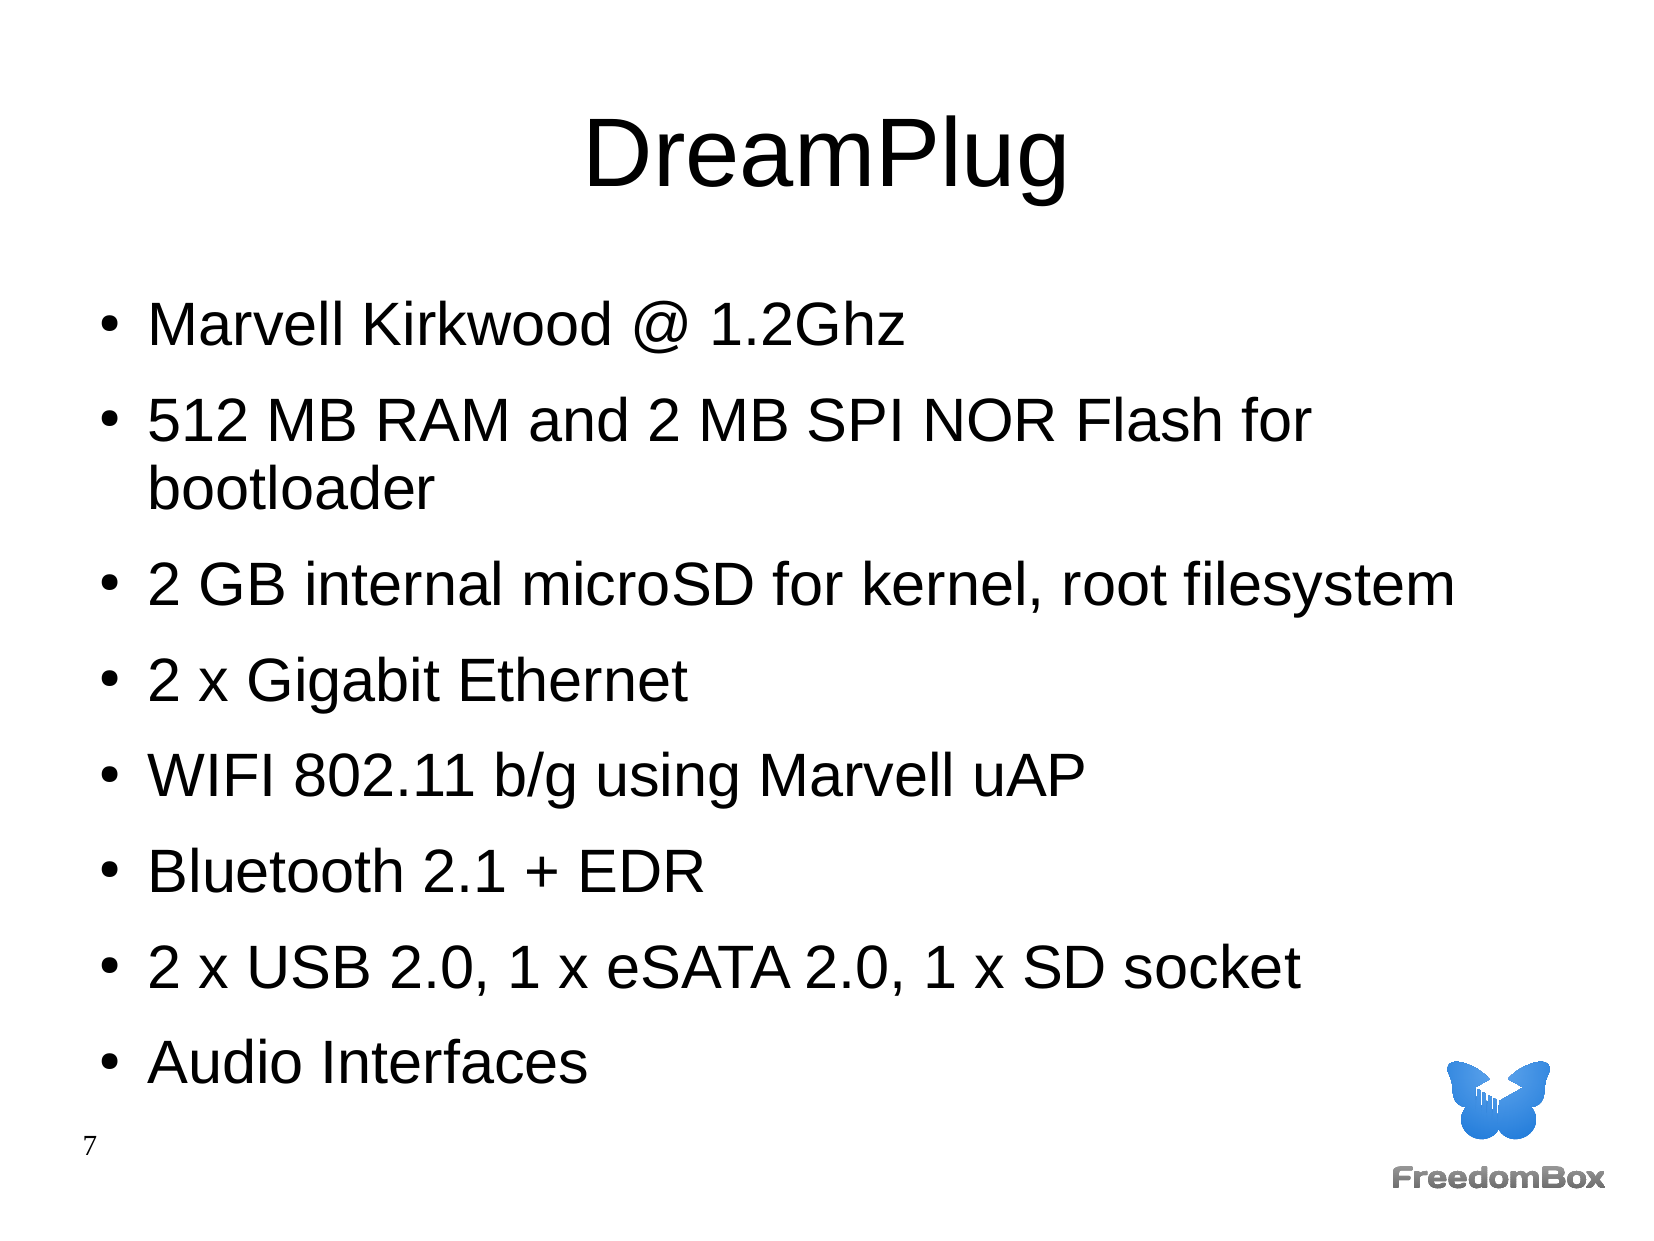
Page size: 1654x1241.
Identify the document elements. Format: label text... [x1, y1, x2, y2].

title DreamPlug [82, 49, 1571, 257]
list Marvell Kirkwood @ 1.2Ghz 512 MB RAM and 2 MB SPI NOR Flash for bootloader 2 GB internal microSD for kernel, root filesystem 2 x Gigabit Ethernet WIFI 802.11 b/g using Marvell uAP Bluetooth 2.1 + EDR 2 x USB 2.0, 1 x eSATA 2.0, 1 x SD socket Audio Interfaces [82, 290, 1571, 1109]
